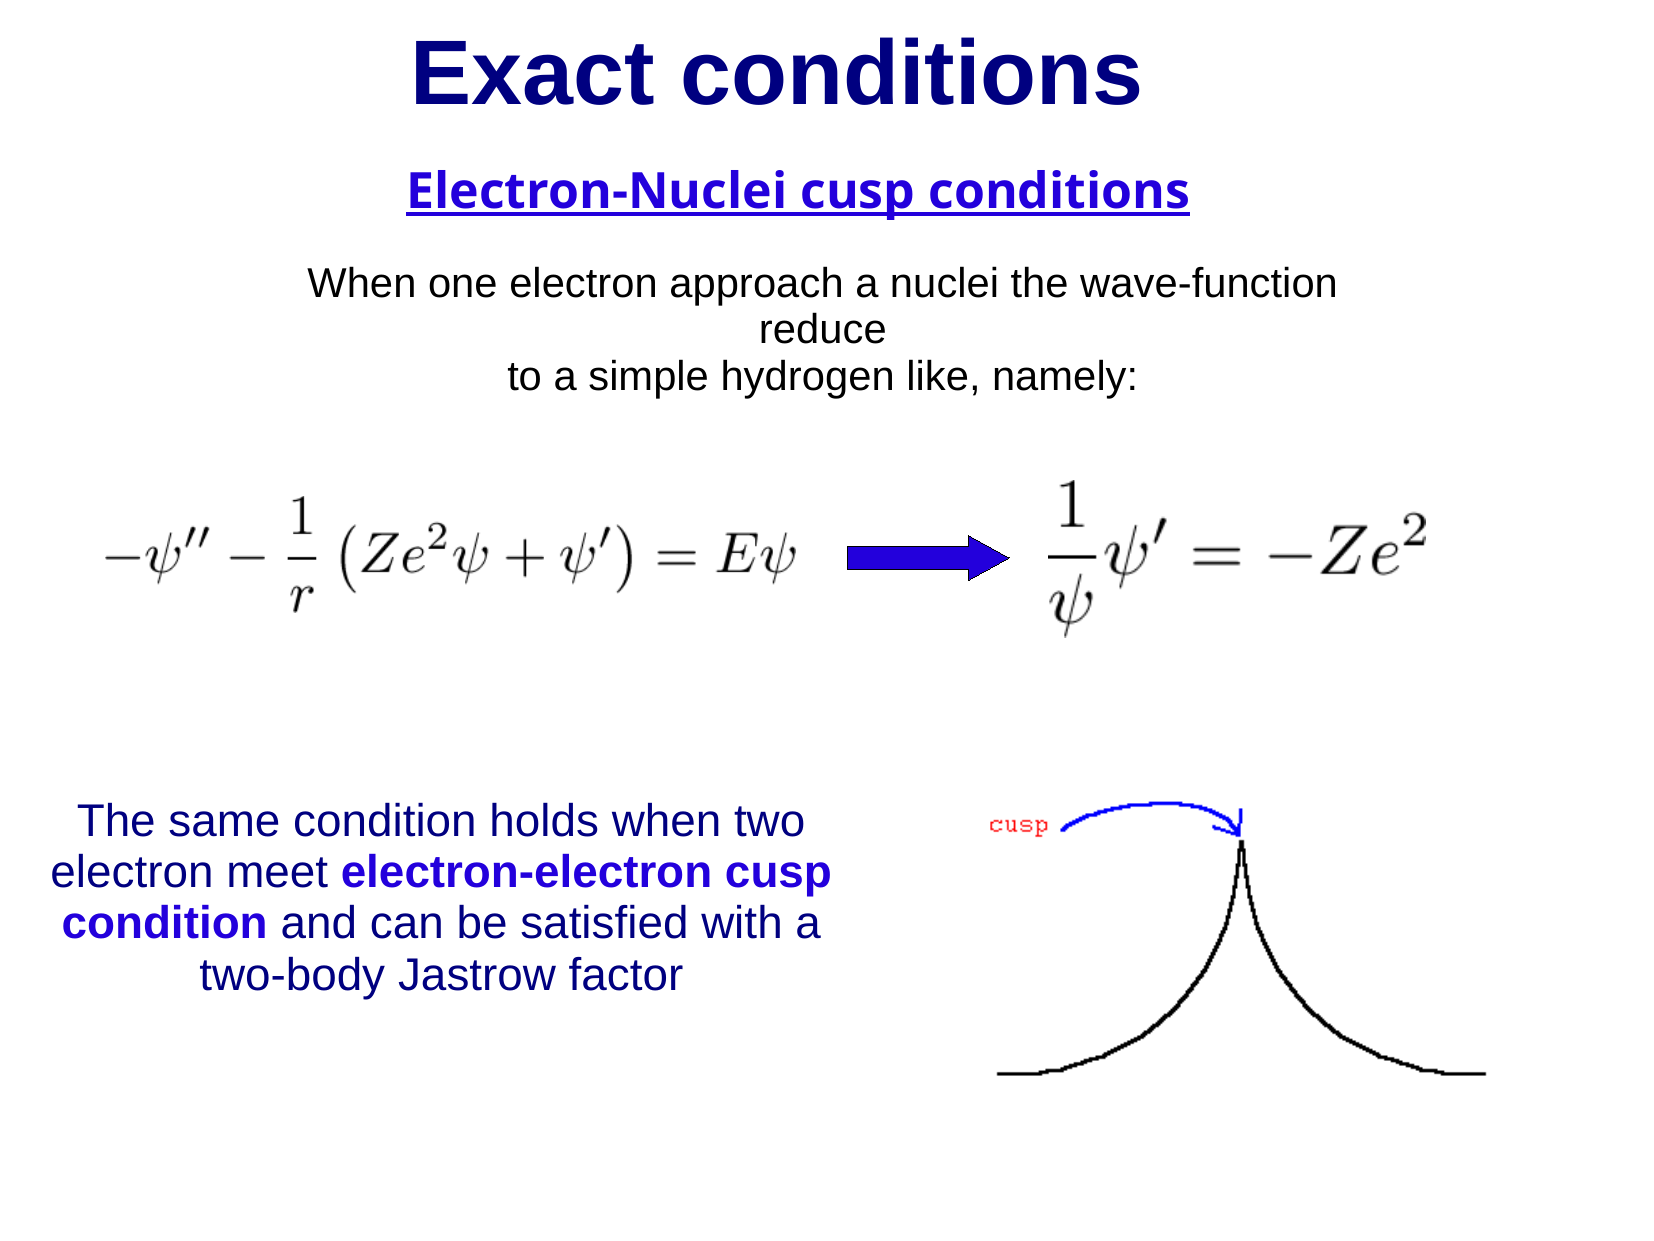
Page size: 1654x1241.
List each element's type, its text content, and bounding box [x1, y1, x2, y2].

text_box When one electron approach a nuclei the wave-function reduce to a simple hydrogen like, namely: [222, 251, 1423, 403]
picture [954, 787, 1538, 1121]
title Exact conditions [33, 0, 1522, 169]
text_box [847, 535, 1010, 581]
picture [1048, 480, 1426, 638]
text_box Electron-Nuclei cusp conditions [391, 147, 1155, 223]
text_box The same condition holds when two electron meet electron-electron cusp condition and can be satisfied with a two-body Jastrow factor [35, 787, 901, 1051]
picture [105, 496, 796, 613]
